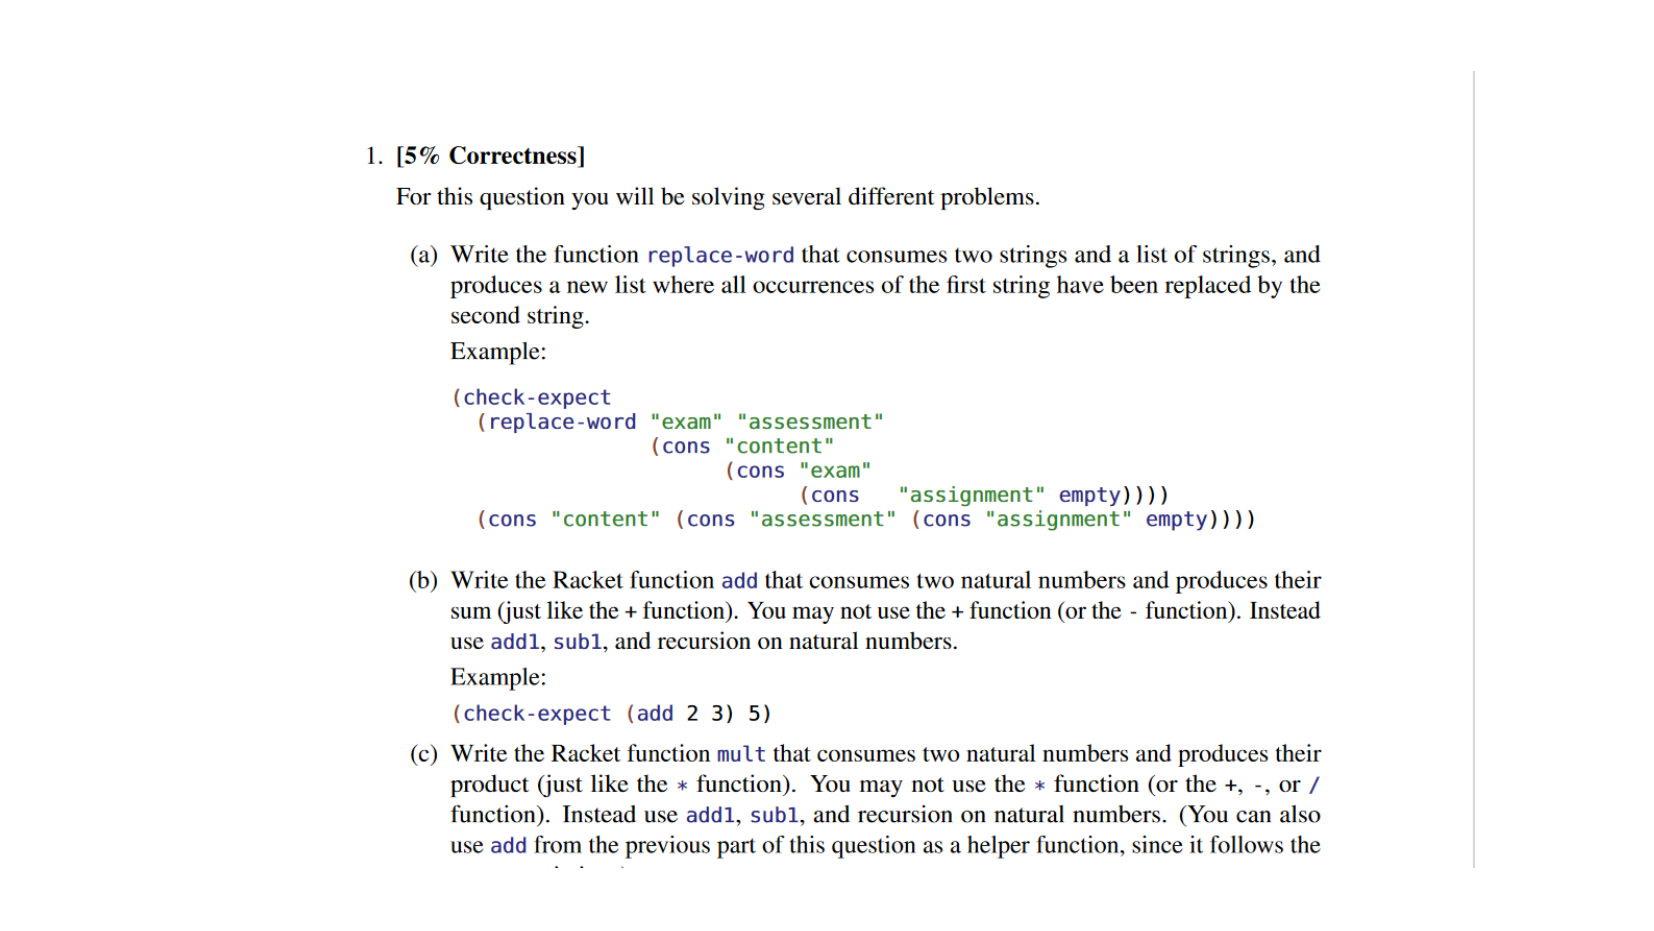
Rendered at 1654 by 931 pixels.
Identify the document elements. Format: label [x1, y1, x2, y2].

picture [192, 71, 1475, 868]
